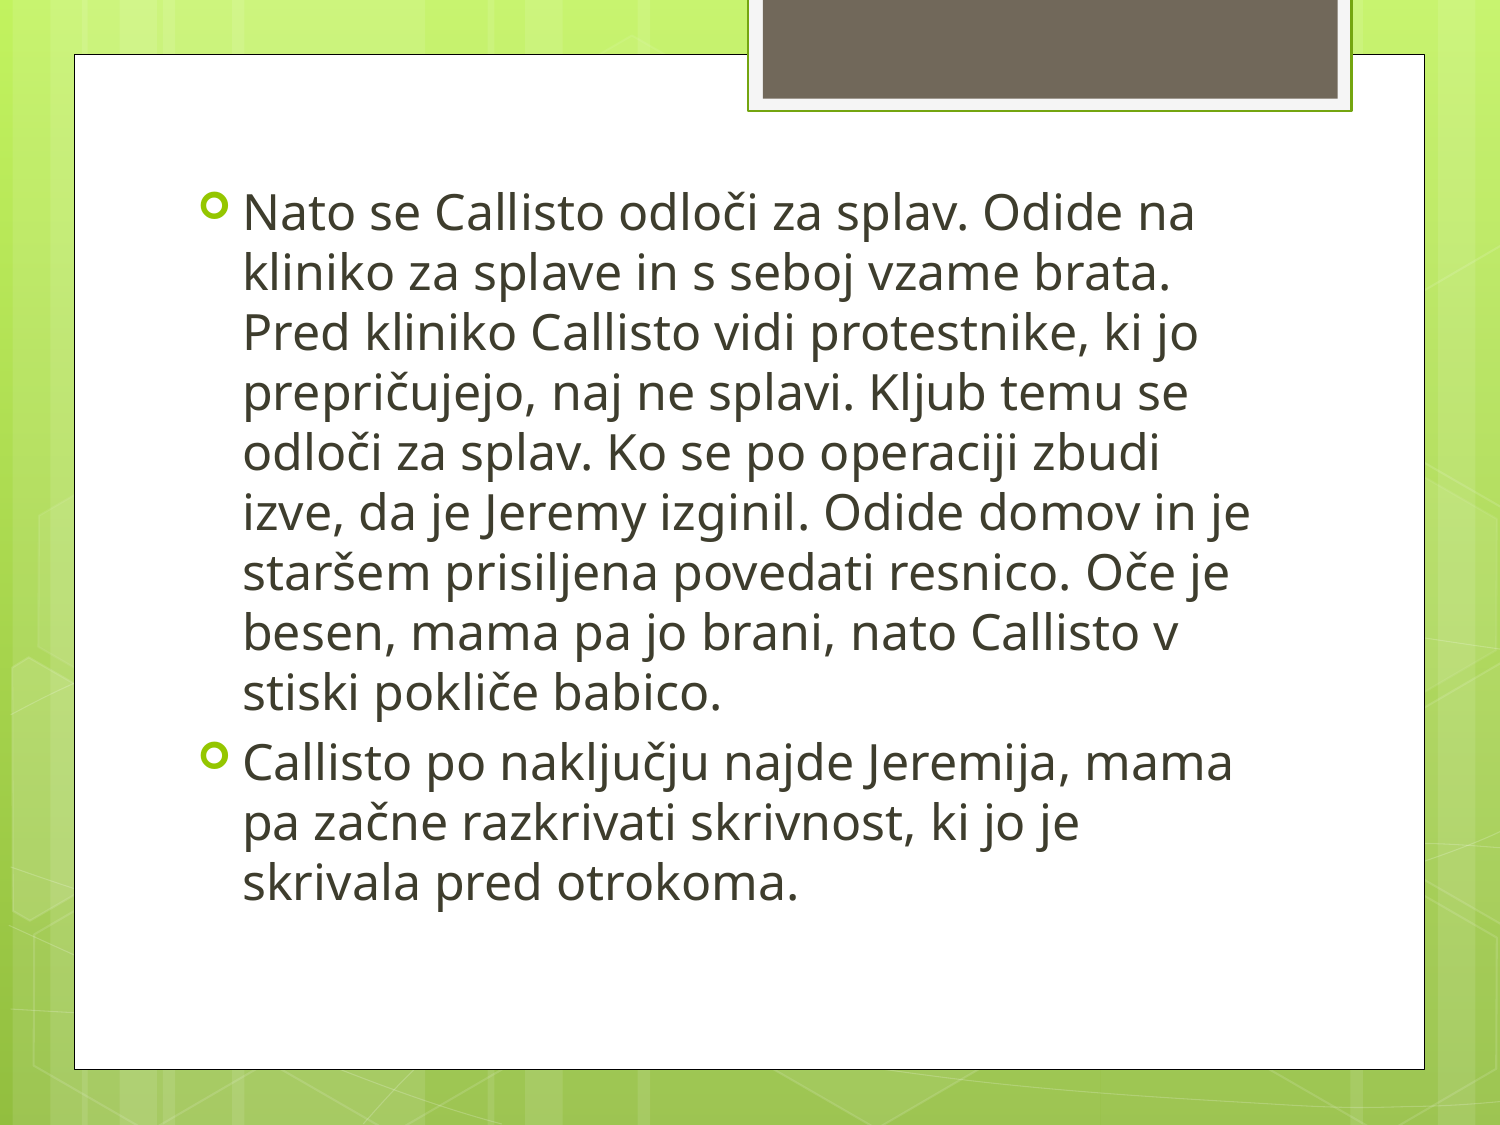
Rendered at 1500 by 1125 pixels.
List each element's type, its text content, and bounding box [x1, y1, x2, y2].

list Nato se Callisto odloči za splav. Odide na kliniko za splave in s seboj vzame brata. Pred kliniko Callisto vidi protestnike, ki jo prepričujejo, naj ne splavi. Kljub temu se odloči za splav. Ko se po operaciji zbudi izve, da je Jeremy izginil. Odide domov in je staršem prisiljena povedati resnico. Oče je besen, mama pa jo brani, nato Callisto v stiski pokliče babico. Callisto po naključju najde Jeremija, mama pa začne razkrivati skrivnost, ki jo je skrivala pred otrokoma. [171, 172, 1284, 988]
